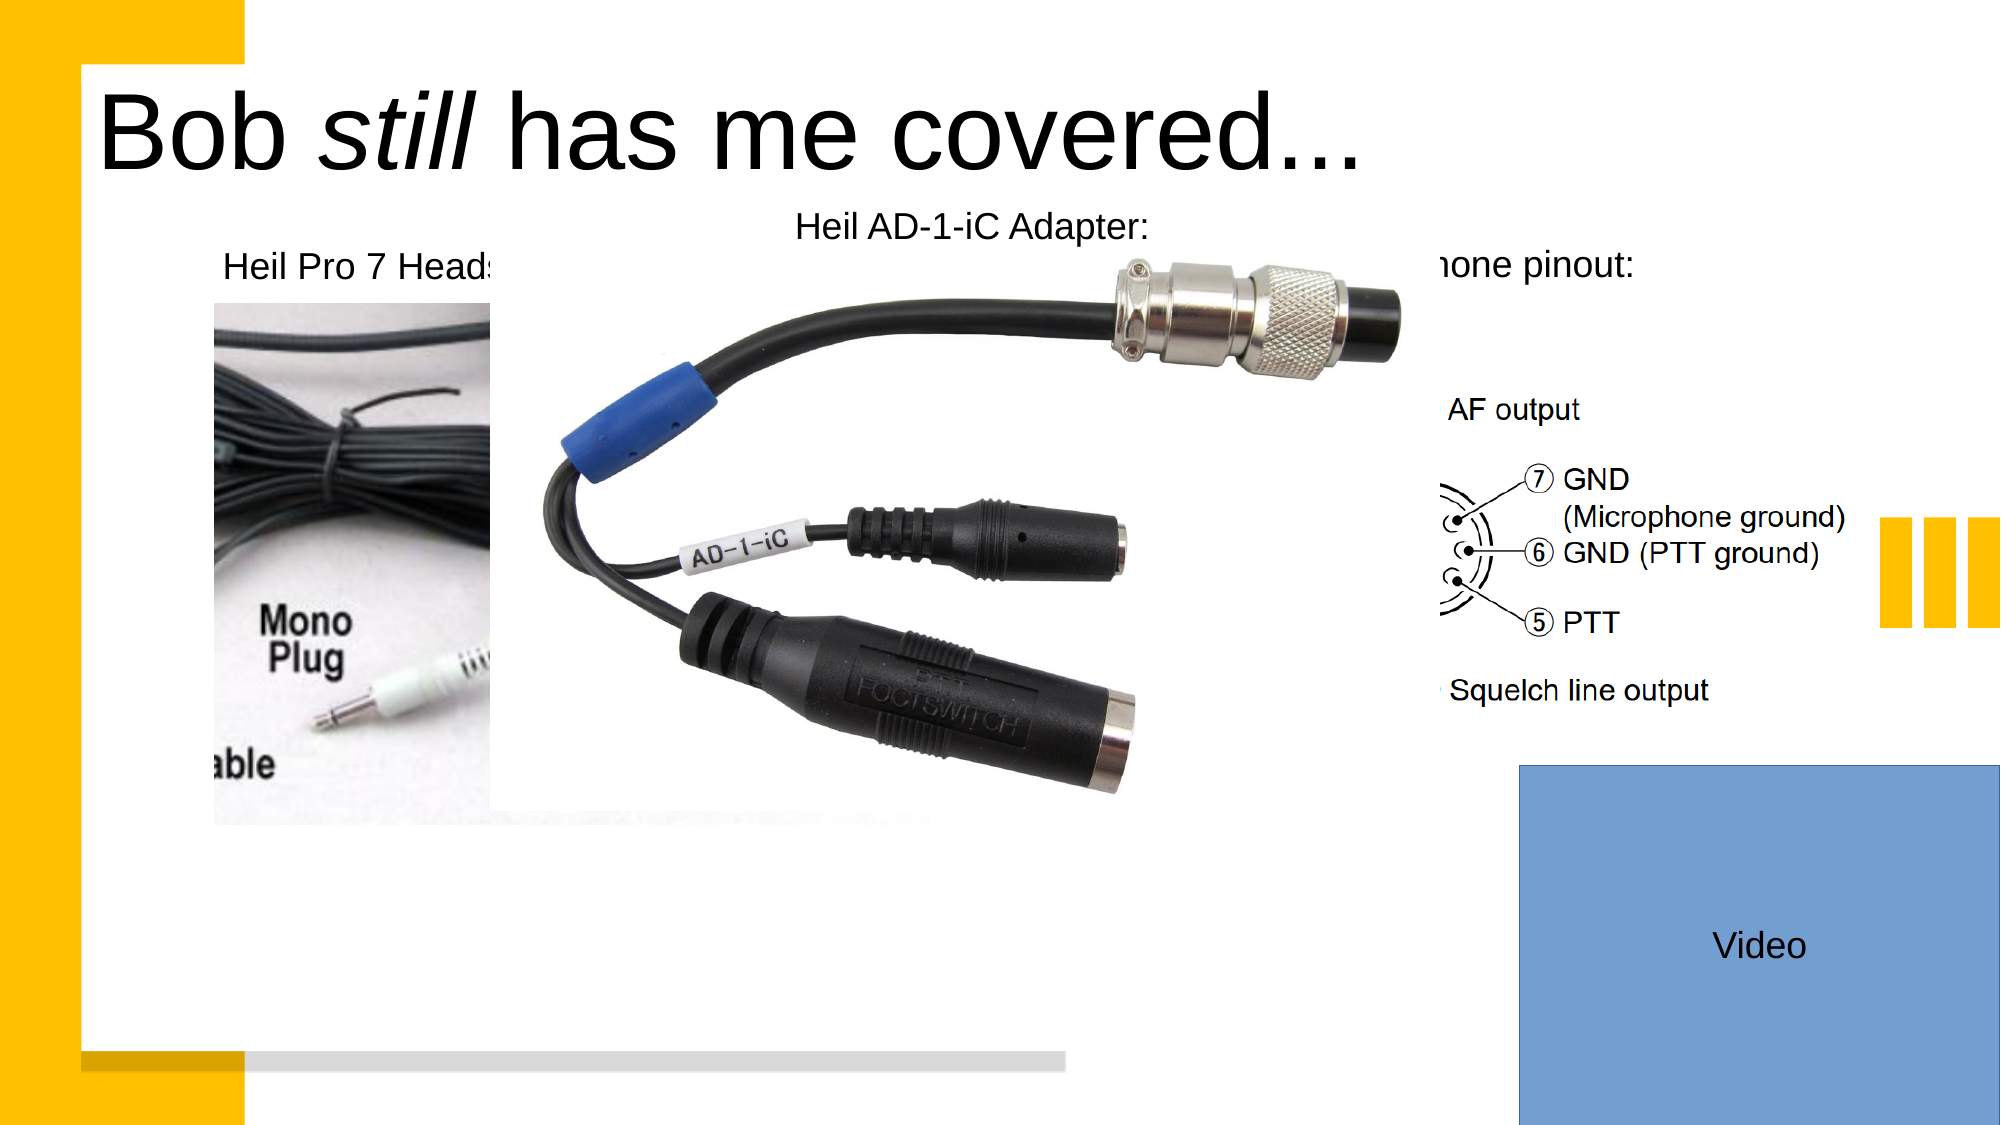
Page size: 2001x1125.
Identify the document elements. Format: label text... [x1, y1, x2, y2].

text_box Bob still has me covered... [81, 64, 1921, 201]
text_box Icom IC-7300 Microphone pinout: [1165, 236, 1651, 294]
text_box Video [1519, 765, 2000, 1125]
text_box Heil AD-1-iC Adapter: [780, 198, 1165, 255]
text_box Heil Pro 7 Headset: [207, 238, 563, 296]
picture [214, 240, 1866, 826]
text_box [0, 0, 2000, 1125]
